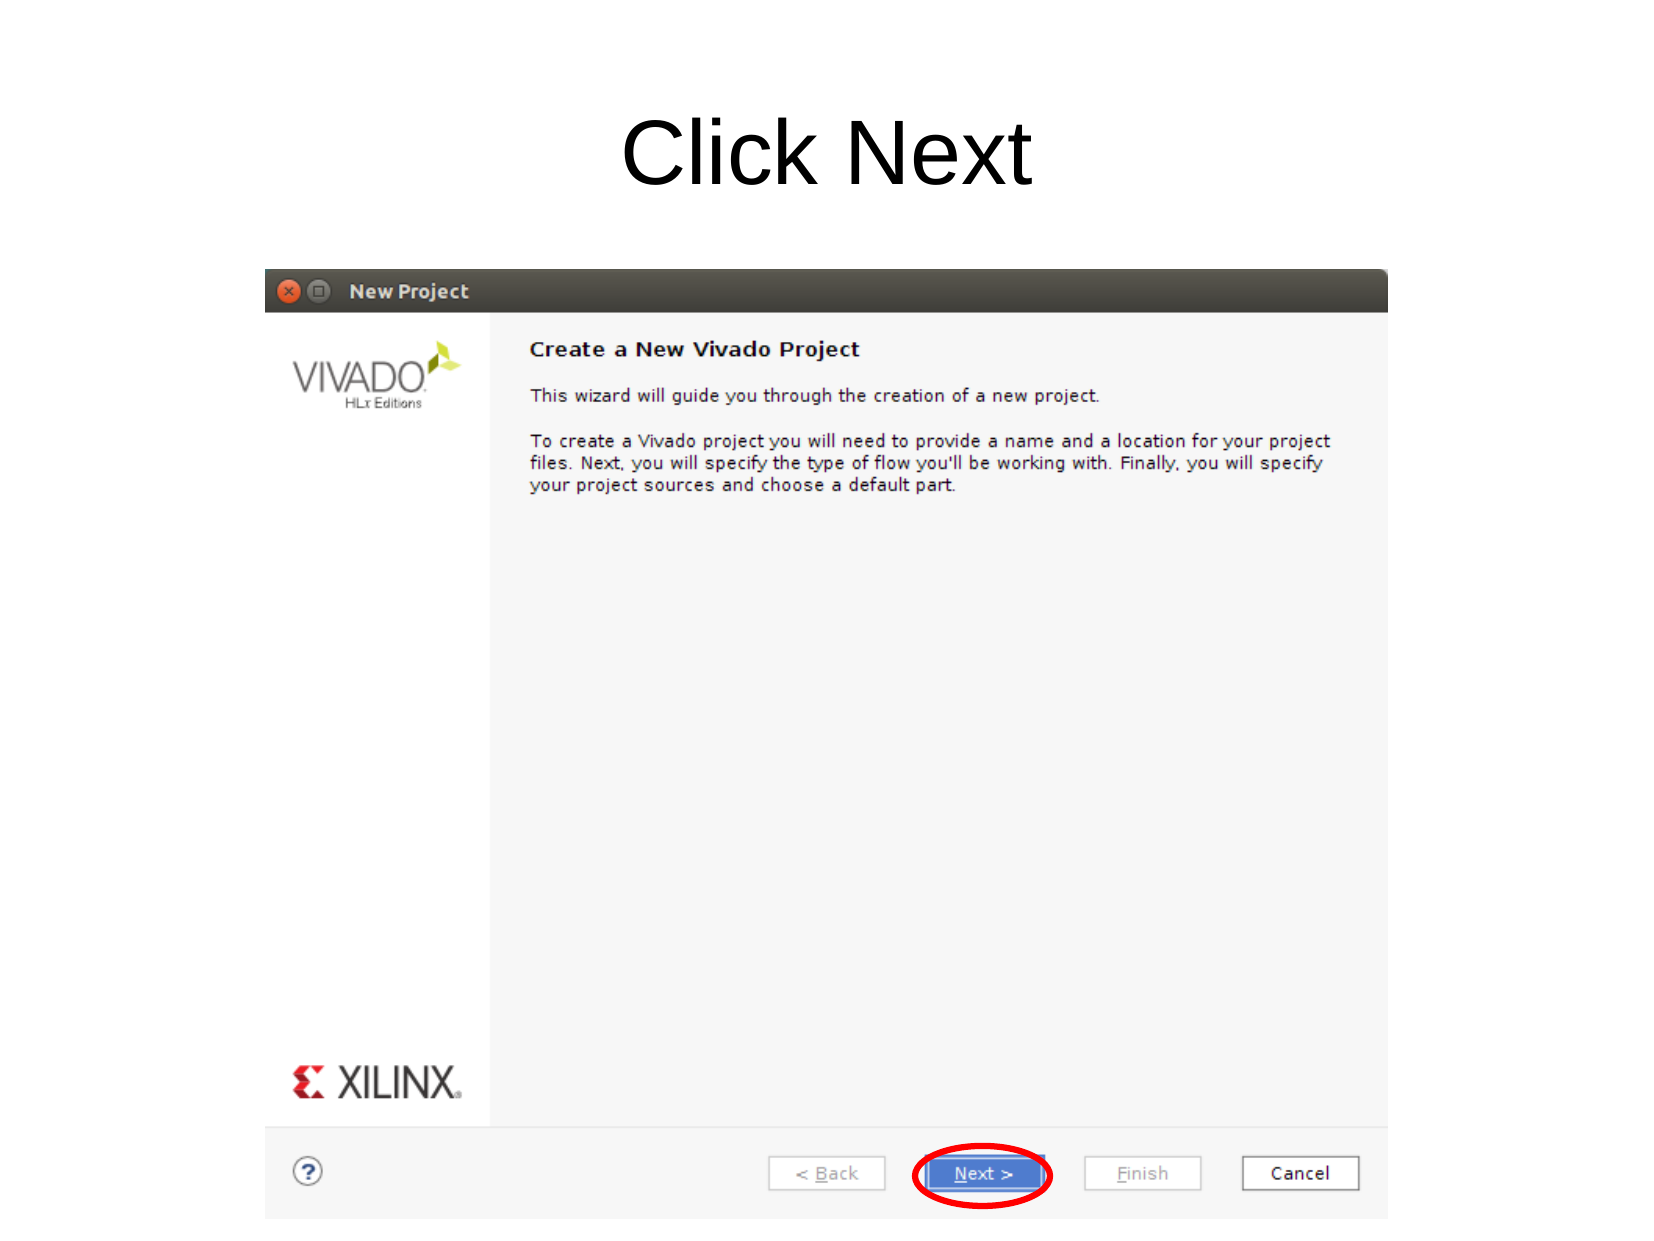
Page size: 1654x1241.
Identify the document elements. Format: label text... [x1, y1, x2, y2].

picture [265, 269, 1388, 1219]
title Click Next [82, 49, 1571, 257]
